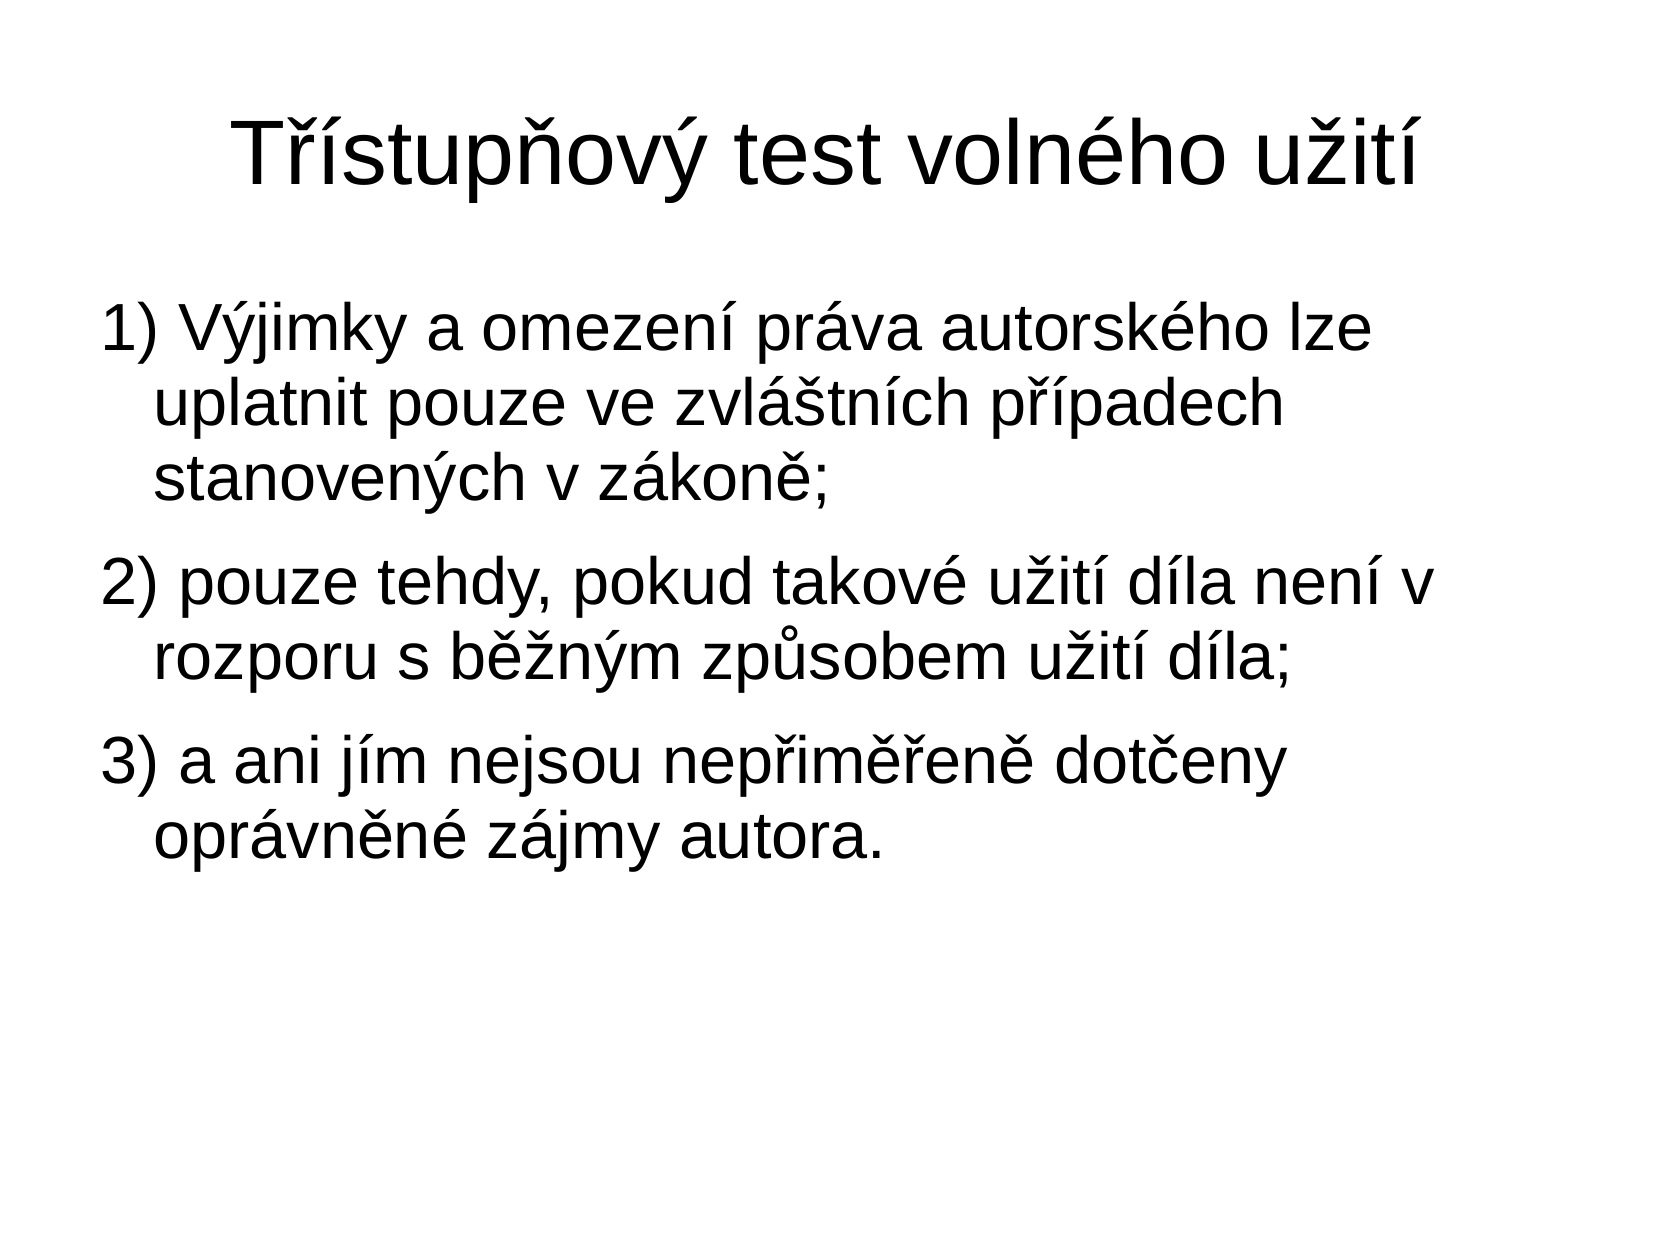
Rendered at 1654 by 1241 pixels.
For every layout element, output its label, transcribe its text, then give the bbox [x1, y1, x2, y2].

list Výjimky a omezení práva autorského lze uplatnit pouze ve zvláštních případech stanovených v zákoně; pouze tehdy, pokud takové užití díla není v rozporu s běžným způsobem užití díla; a ani jím nejsou nepřiměřeně dotčeny oprávněné zájmy autora. [82, 290, 1538, 1010]
title Třístupňový test volného užití [82, 49, 1571, 257]
